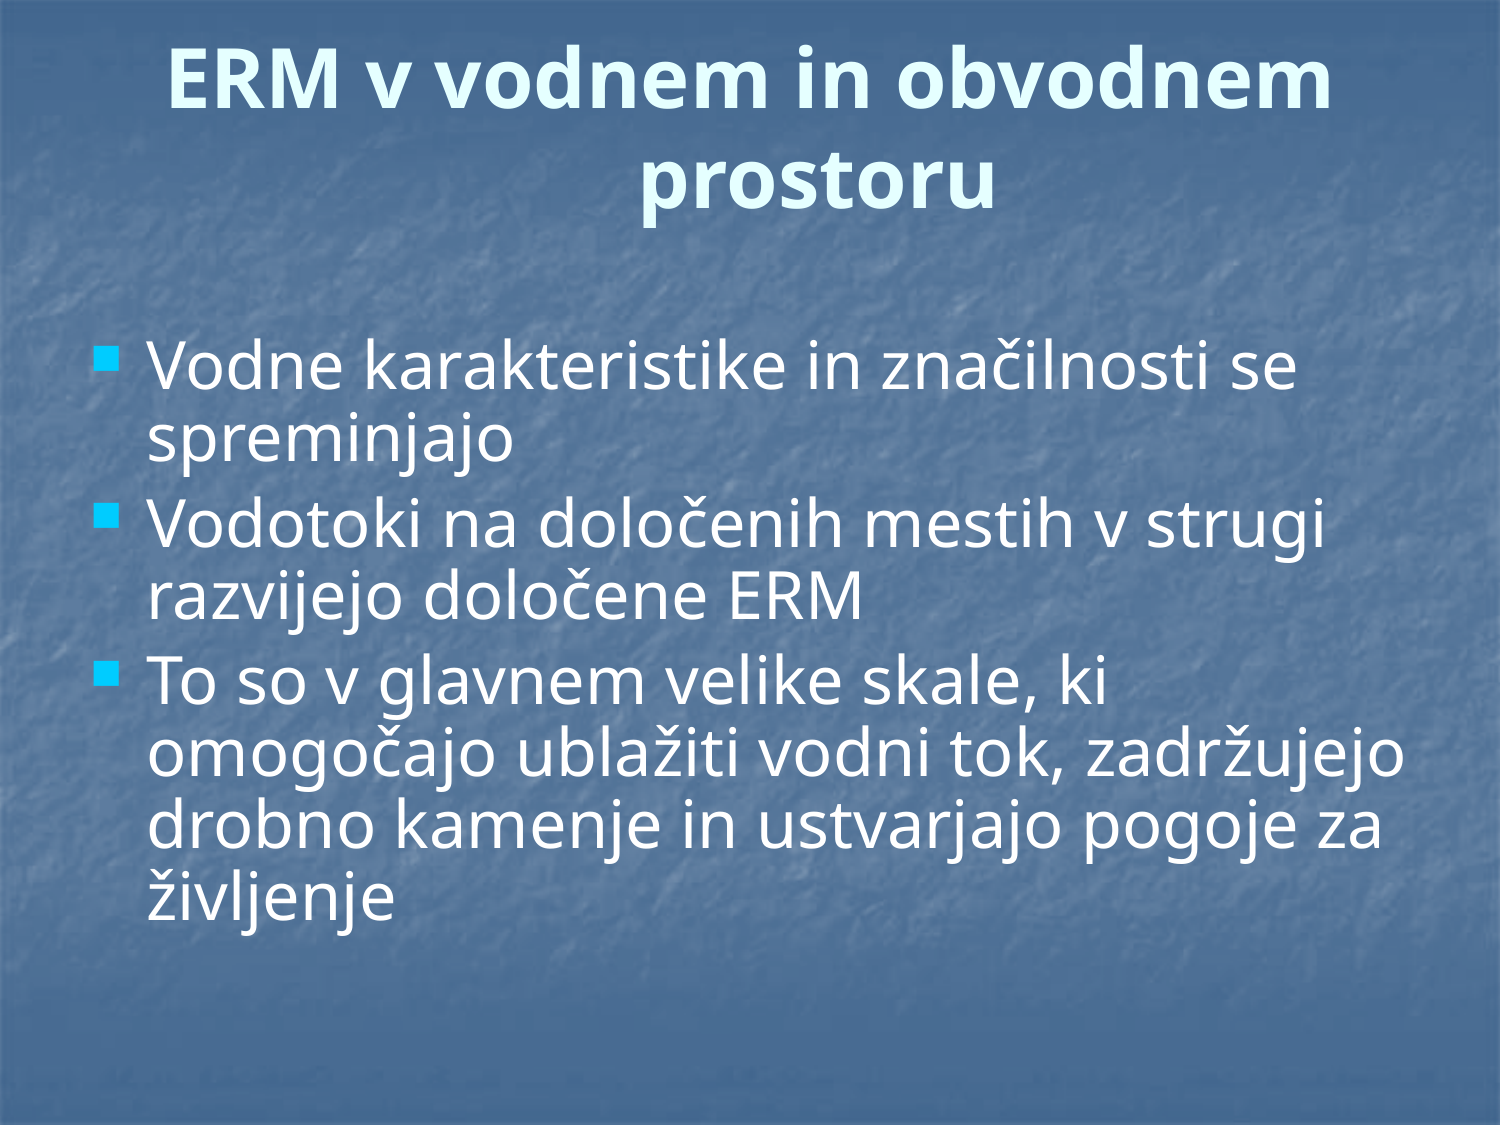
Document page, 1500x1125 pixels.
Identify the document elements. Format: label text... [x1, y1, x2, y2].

list Vodne karakteristike in značilnosti se spreminjajo Vodotoki na določenih mestih v strugi razvijejo določene ERM To so v glavnem velike skale, ki omogočajo ublažiti vodni tok, zadržujejo drobno kamenje in ustvarjajo pogoje za življenje [75, 324, 1425, 1000]
title ERM v vodnem in obvodnem prostoru [75, 62, 1425, 288]
picture [0, 0, 1500, 1125]
